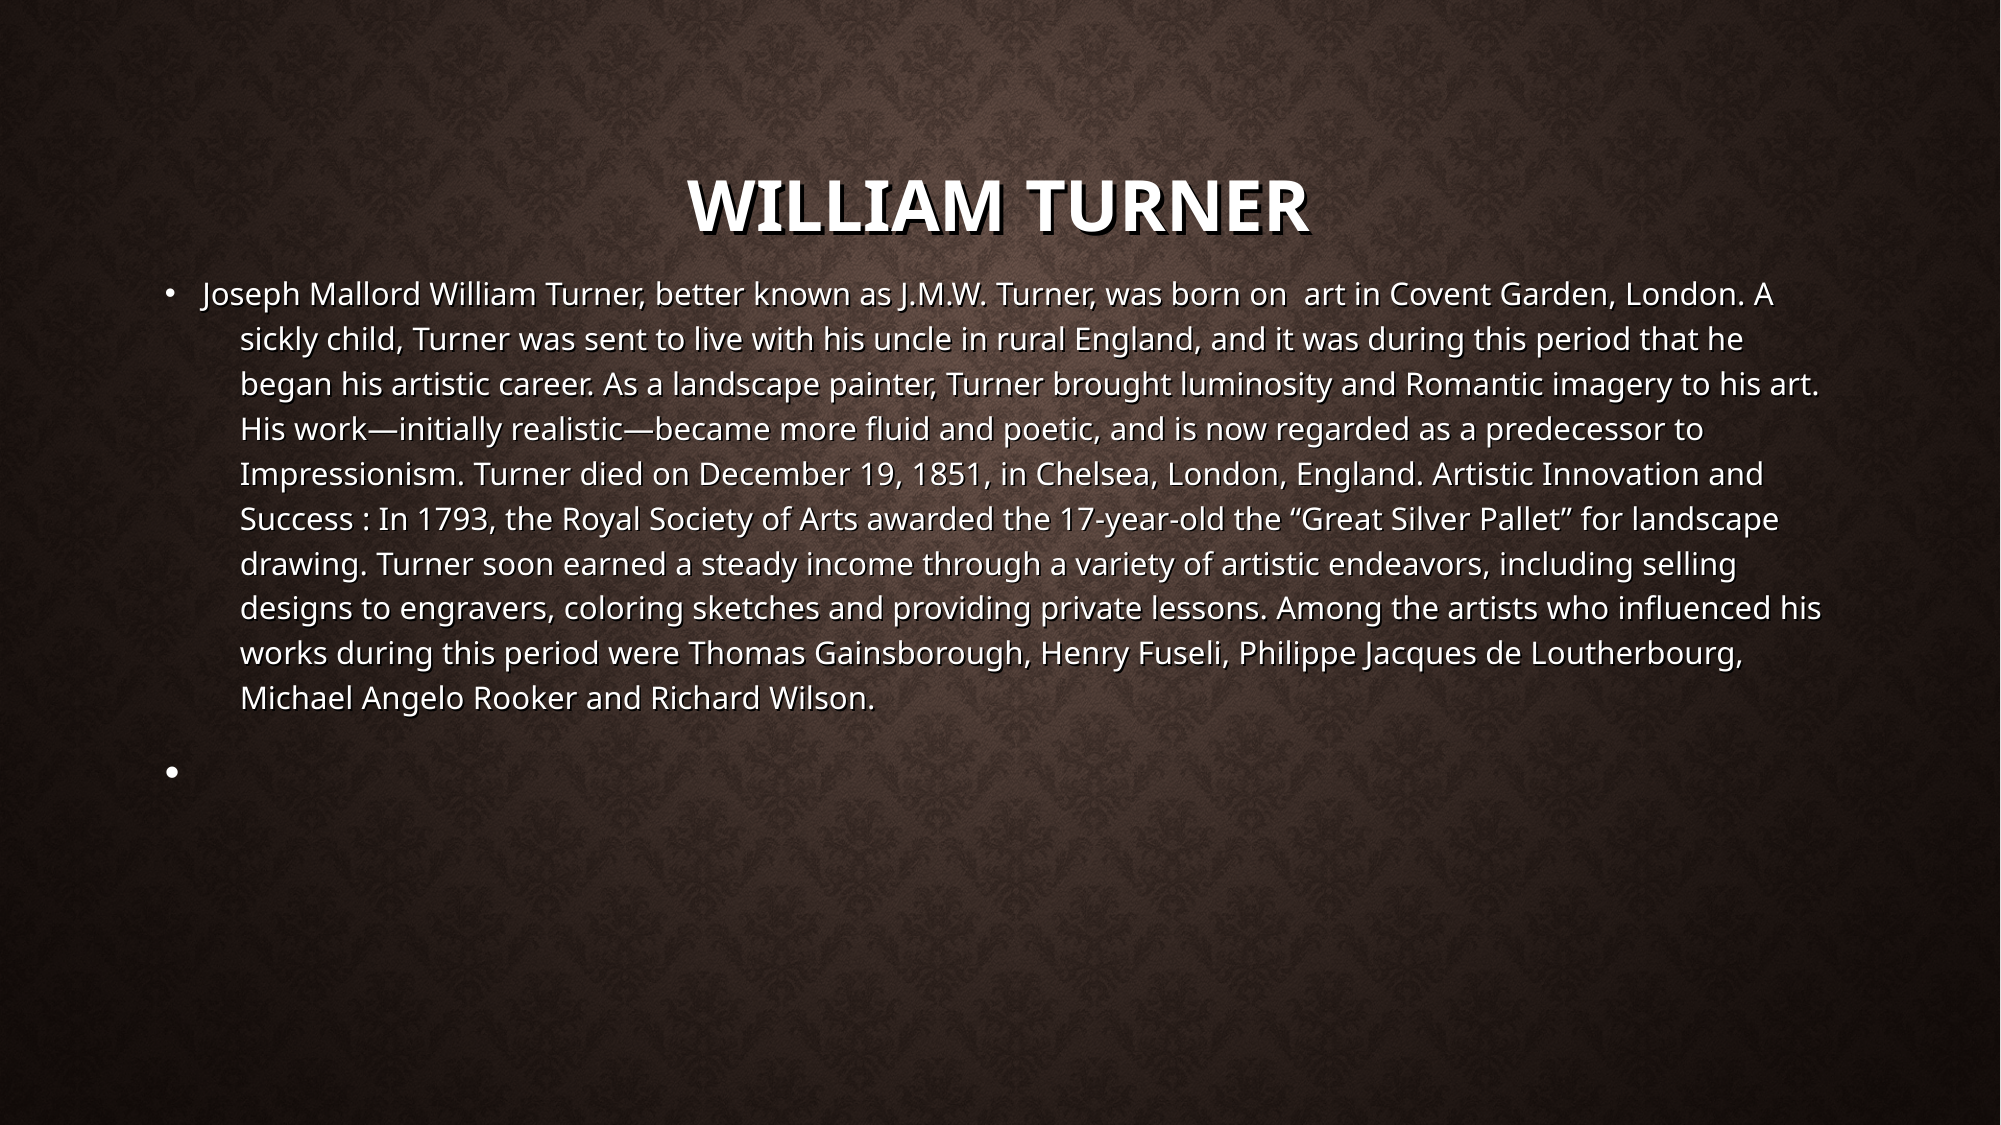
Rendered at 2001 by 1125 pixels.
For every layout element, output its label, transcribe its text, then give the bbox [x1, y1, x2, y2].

list Joseph Mallord William Turner, better known as J.M.W. Turner, was born on art in Covent Garden, London. A sickly child, Turner was sent to live with his uncle in rural England, and it was during this period that he began his artistic career. As a landscape painter, Turner brought luminosity and Romantic imagery to his art. His work—initially realistic—became more fluid and poetic, and is now regarded as a predecessor to Impressionism. Turner died on December 19, 1851, in Chelsea, London, England. Artistic Innovation and Success : In 1793, the Royal Society of Arts awarded the 17-year-old the “Great Silver Pallet” for landscape drawing. Turner soon earned a steady income through a variety of artistic endeavors, including selling designs to engravers, coloring sketches and providing private lessons. Among the artists who influenced his works during this period were Thomas Gainsborough, Henry Fuseli, Philippe Jacques de Loutherbourg, Michael Angelo Rooker and Richard Wilson. [149, 259, 1849, 866]
title William Turner [149, 99, 1849, 259]
